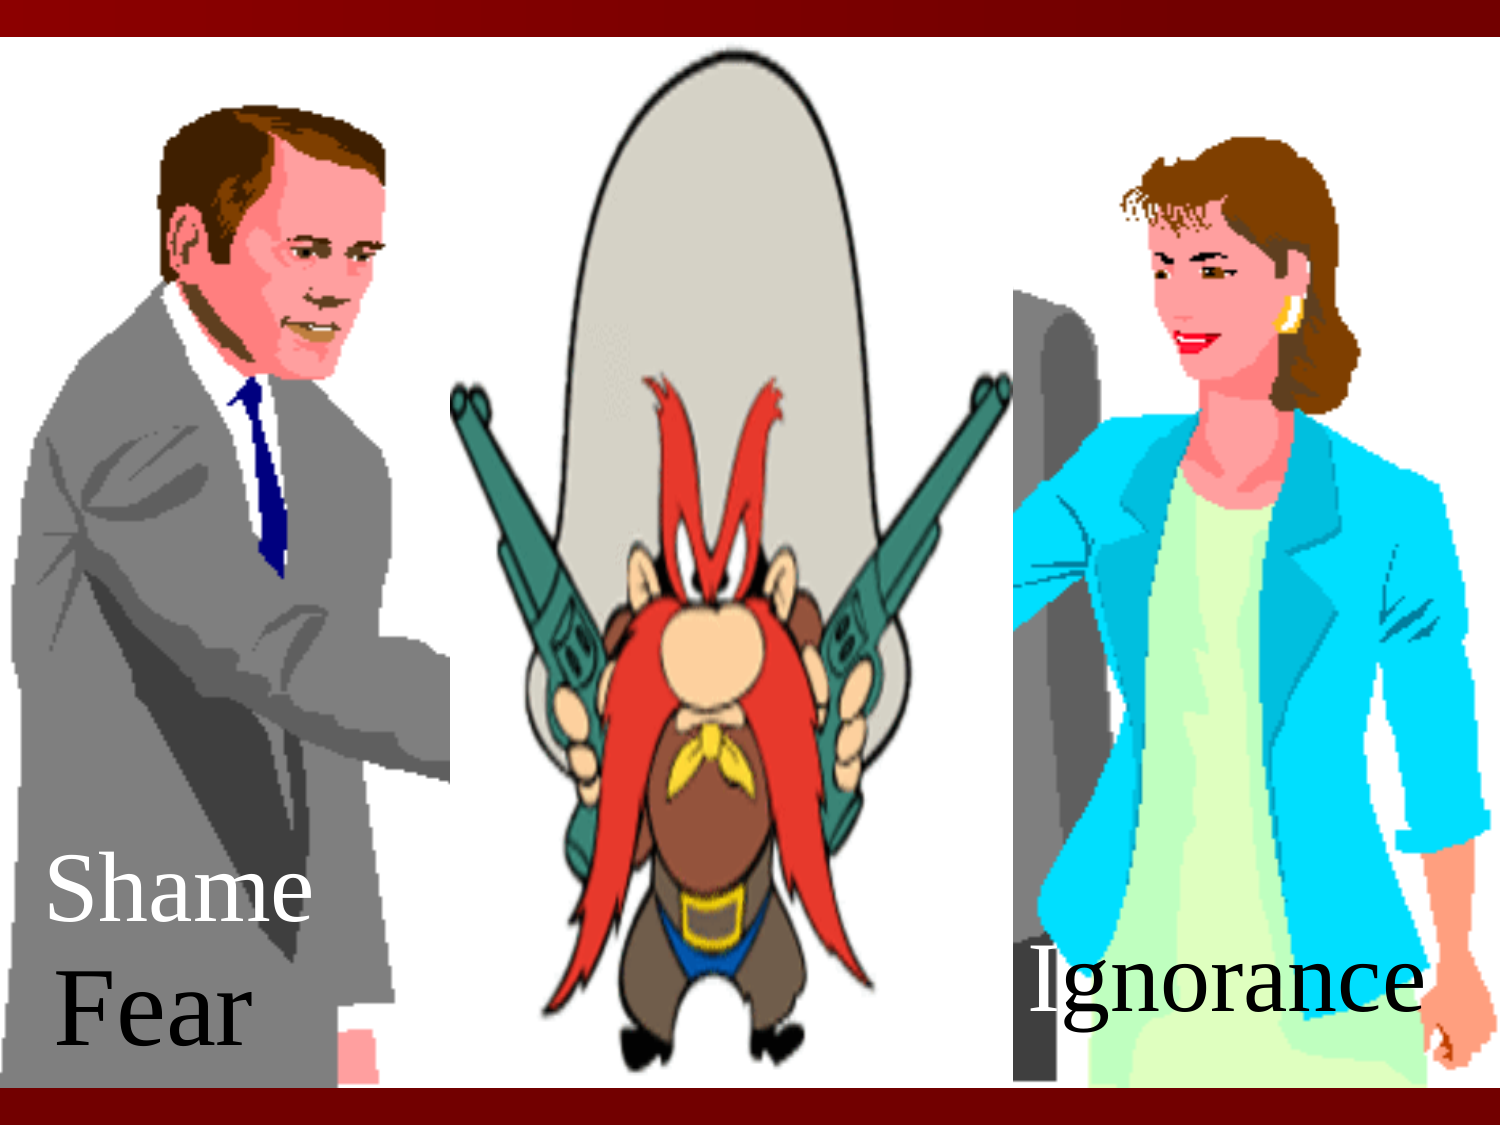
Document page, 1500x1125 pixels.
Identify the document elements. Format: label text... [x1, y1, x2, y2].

text_box Shame [28, 825, 376, 960]
text_box Fear [38, 960, 301, 1125]
picture [0, 37, 1500, 1088]
text_box Ignorance [1012, 915, 1488, 1051]
